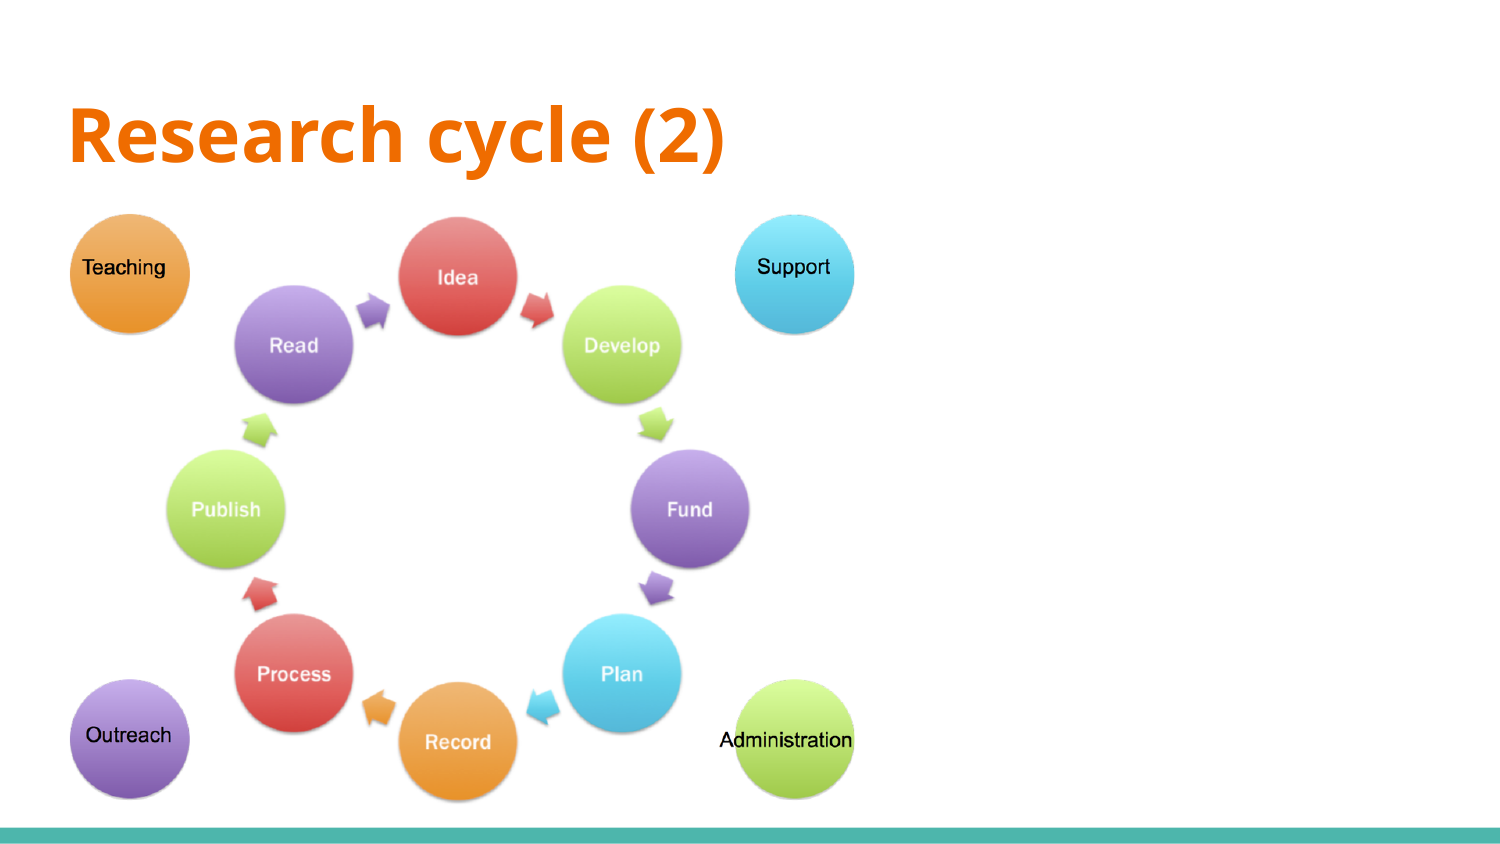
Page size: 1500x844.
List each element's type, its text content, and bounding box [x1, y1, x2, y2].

picture [62, 206, 862, 807]
title Research cycle (2) [51, 72, 1449, 244]
